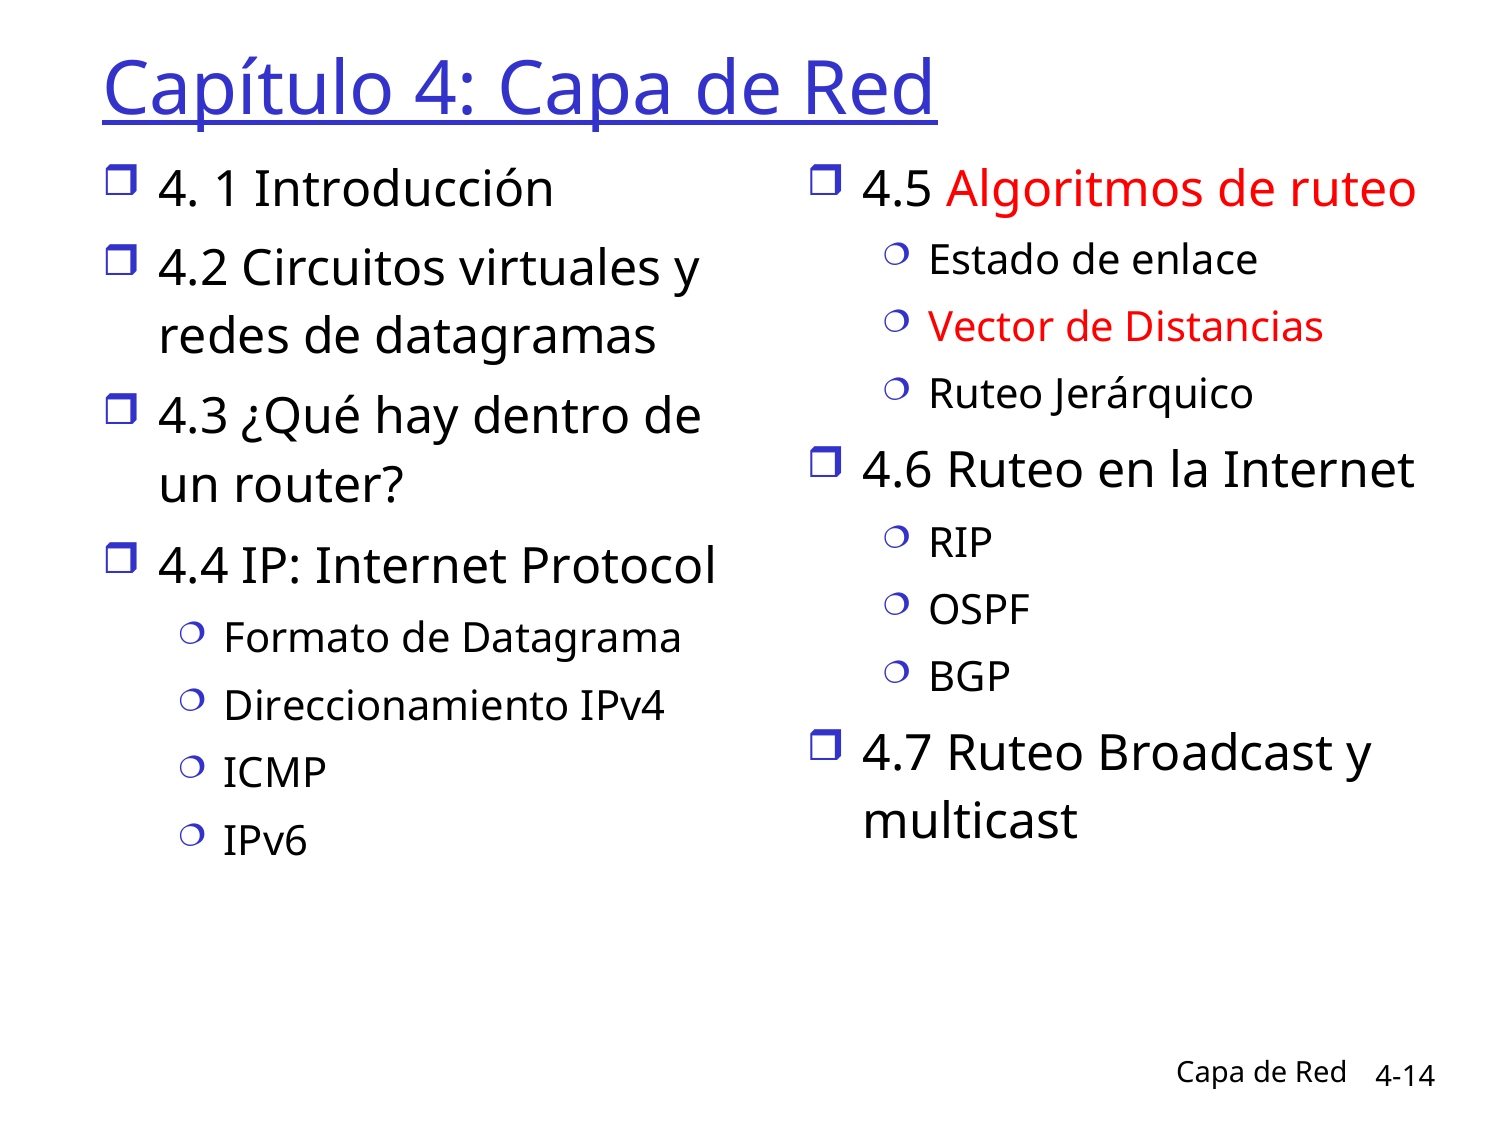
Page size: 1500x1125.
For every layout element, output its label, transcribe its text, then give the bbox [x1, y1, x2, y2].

list 4. 1 Introducción 4.2 Circuitos virtuales y redes de datagramas 4.3 ¿Qué hay dentro de un router? 4.4 IP: Internet Protocol Formato de Datagrama Direccionamiento IPv4 ICMP IPv6 [87, 149, 759, 1066]
title Capítulo 4: Capa de Red [87, 15, 1363, 158]
list 4.5 Algoritmos de ruteo Estado de enlace Vector de Distancias Ruteo Jerárquico 4.6 Ruteo en la Internet RIP OSPF BGP 4.7 Ruteo Broadcast y multicast [792, 149, 1464, 1066]
